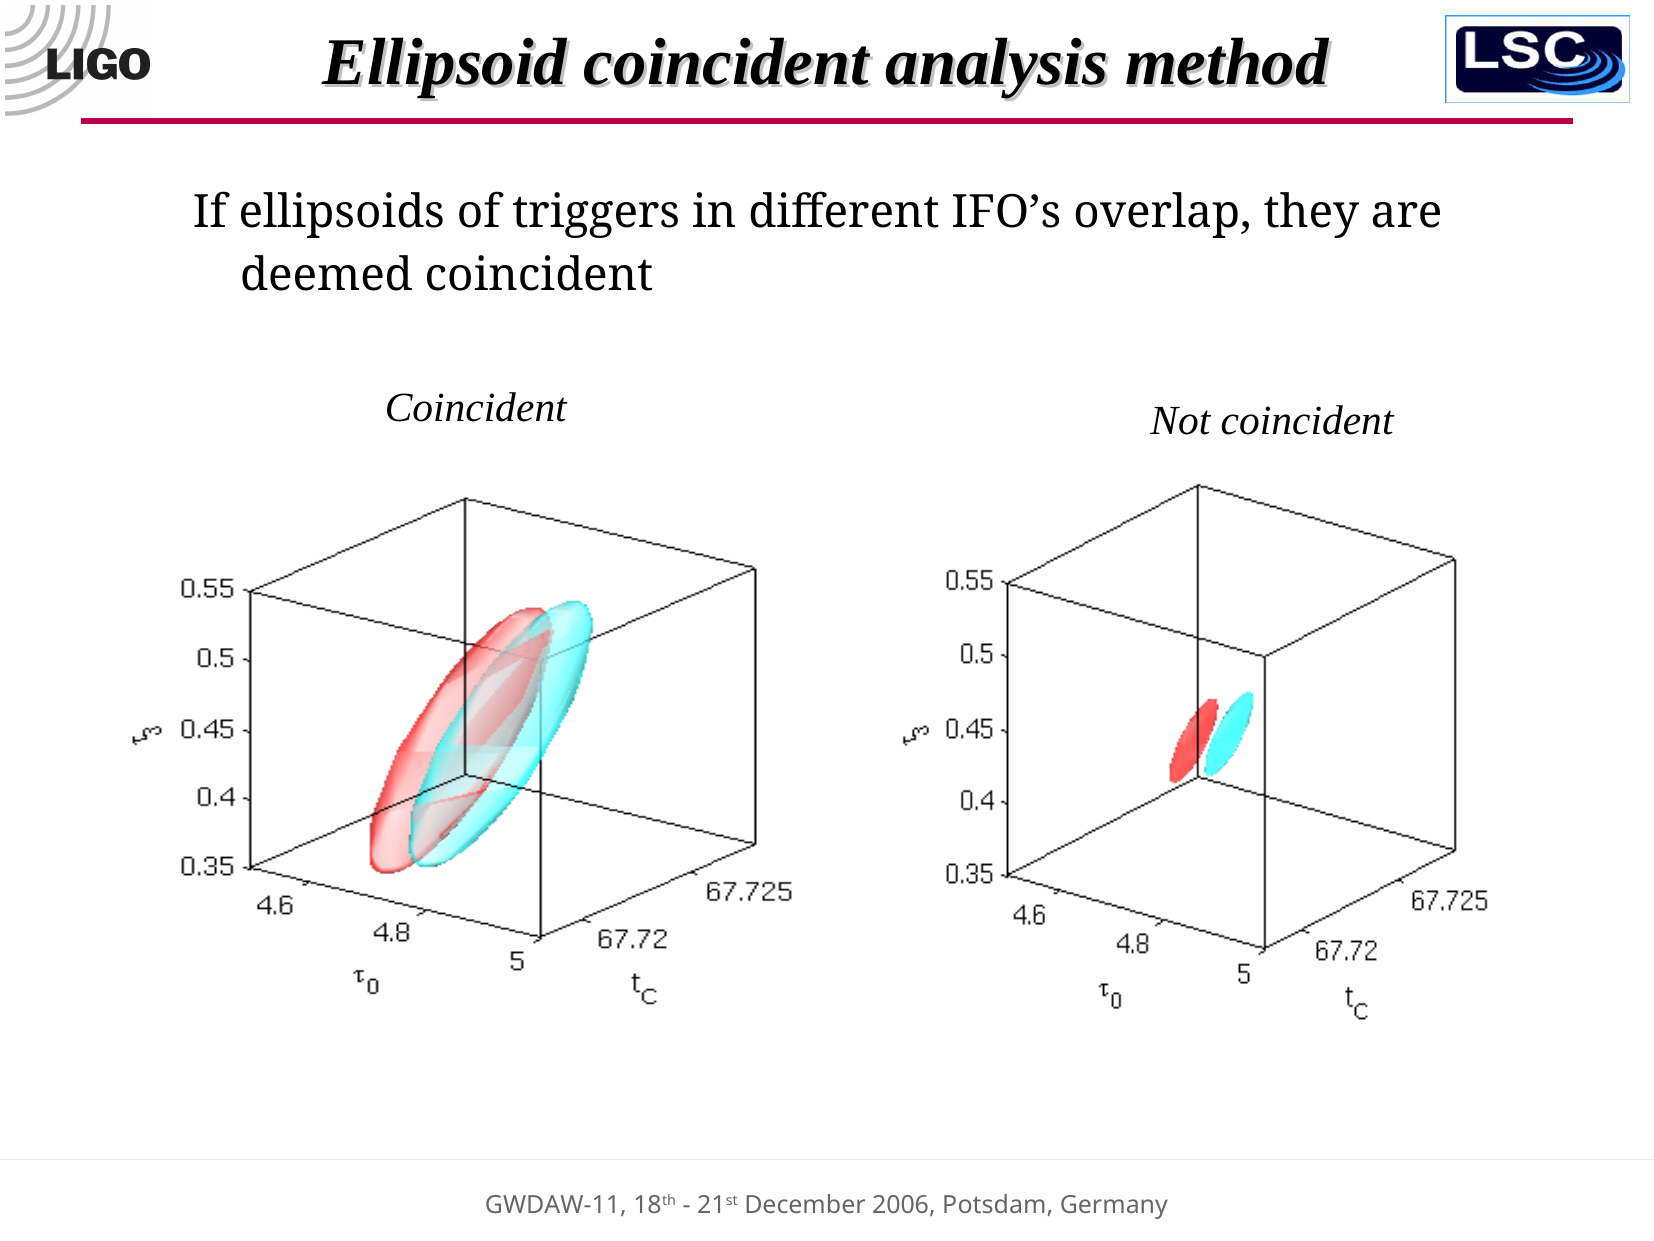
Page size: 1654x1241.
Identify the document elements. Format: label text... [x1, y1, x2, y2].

text_box Not coincident [1005, 389, 1540, 452]
chart [891, 456, 1500, 1043]
text_box Coincident [235, 376, 717, 439]
picture [1571, 15, 1630, 103]
list If ellipsoids of triggers in different IFO’s overlap, they are deemed coincident [83, 171, 1570, 490]
title Ellipsoid coincident analysis method [82, 5, 1571, 120]
chart [123, 459, 804, 1040]
